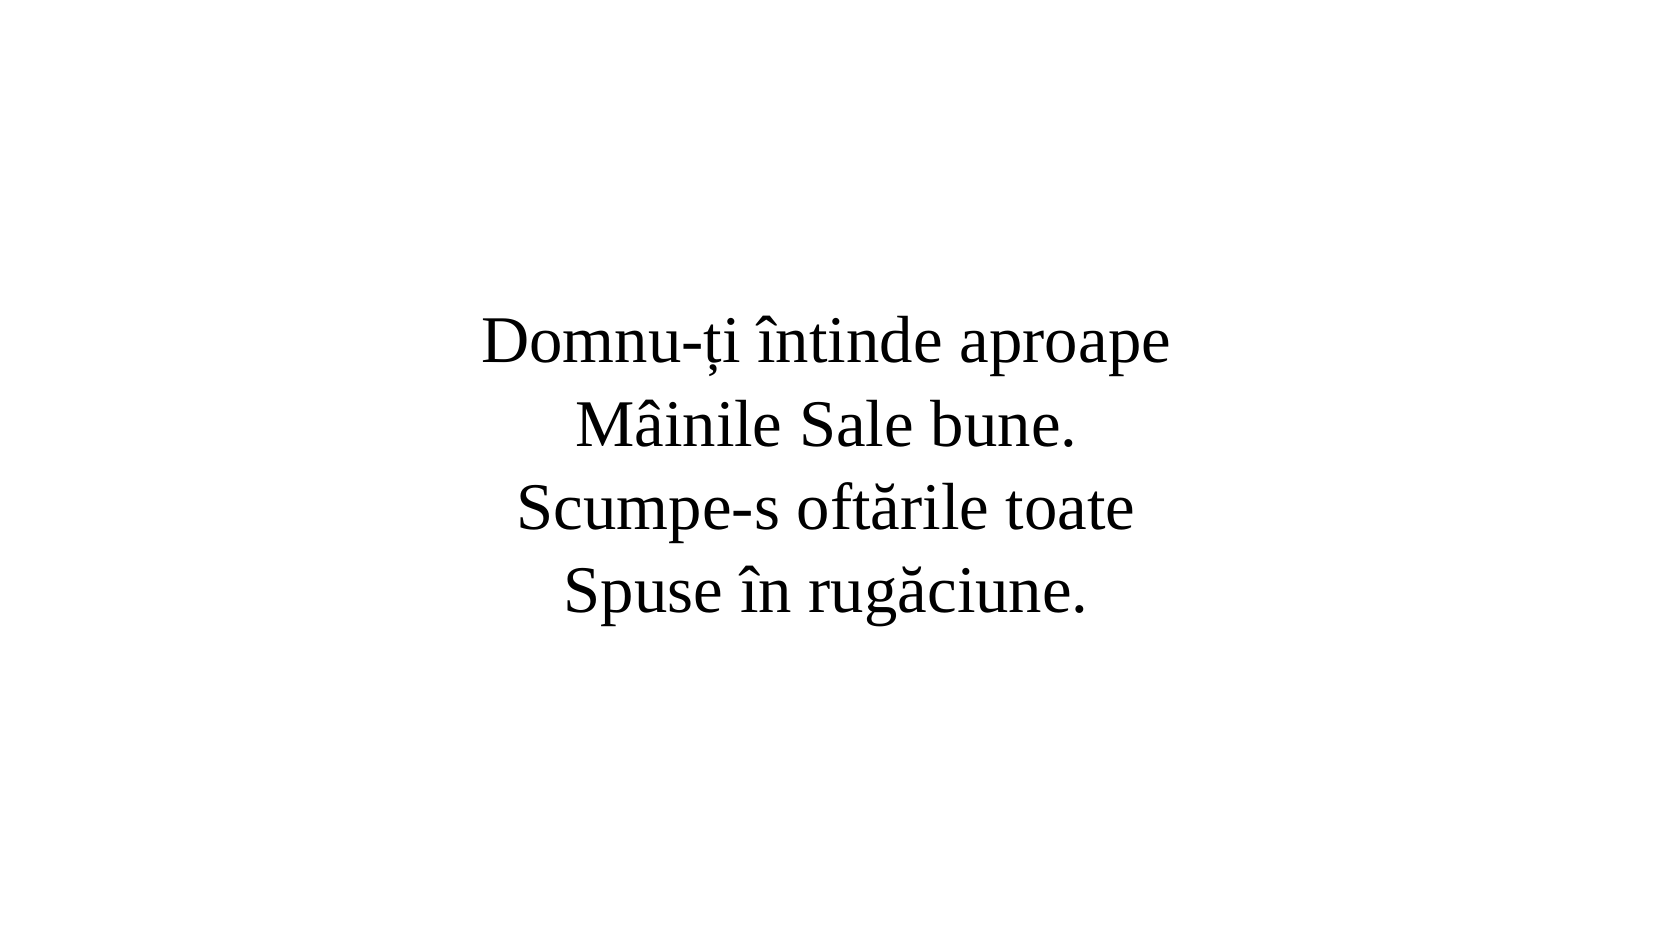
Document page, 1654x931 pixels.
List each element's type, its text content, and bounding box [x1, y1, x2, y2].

subtitle Domnu-ți întinde aproape Mâinile Sale bune. Scumpe-s oftările toate Spuse în rugăciune. [300, 150, 1354, 781]
